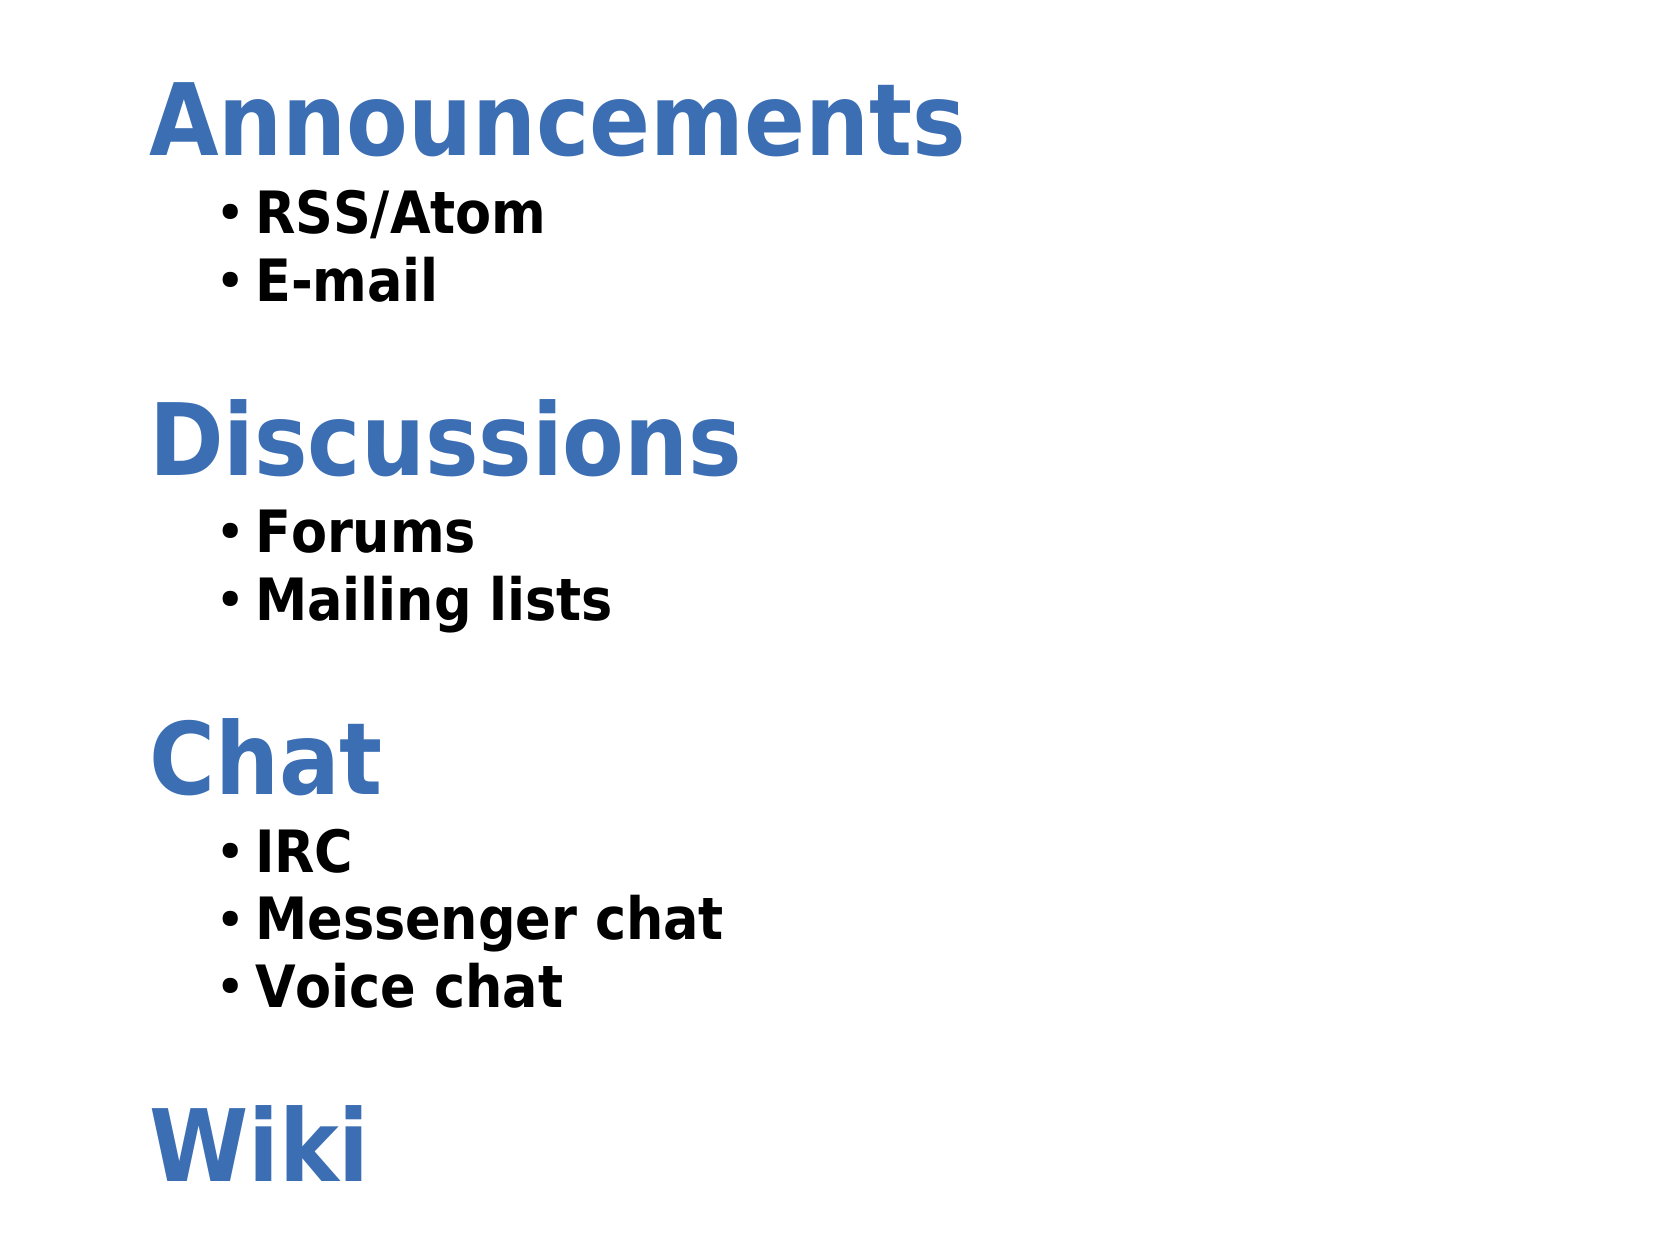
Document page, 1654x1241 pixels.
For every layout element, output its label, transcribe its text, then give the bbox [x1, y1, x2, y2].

text_box Announcements RSS/Atom E-mail Discussions Forums Mailing lists Chat IRC Messenger chat Voice chat Wiki [134, 55, 1372, 1213]
